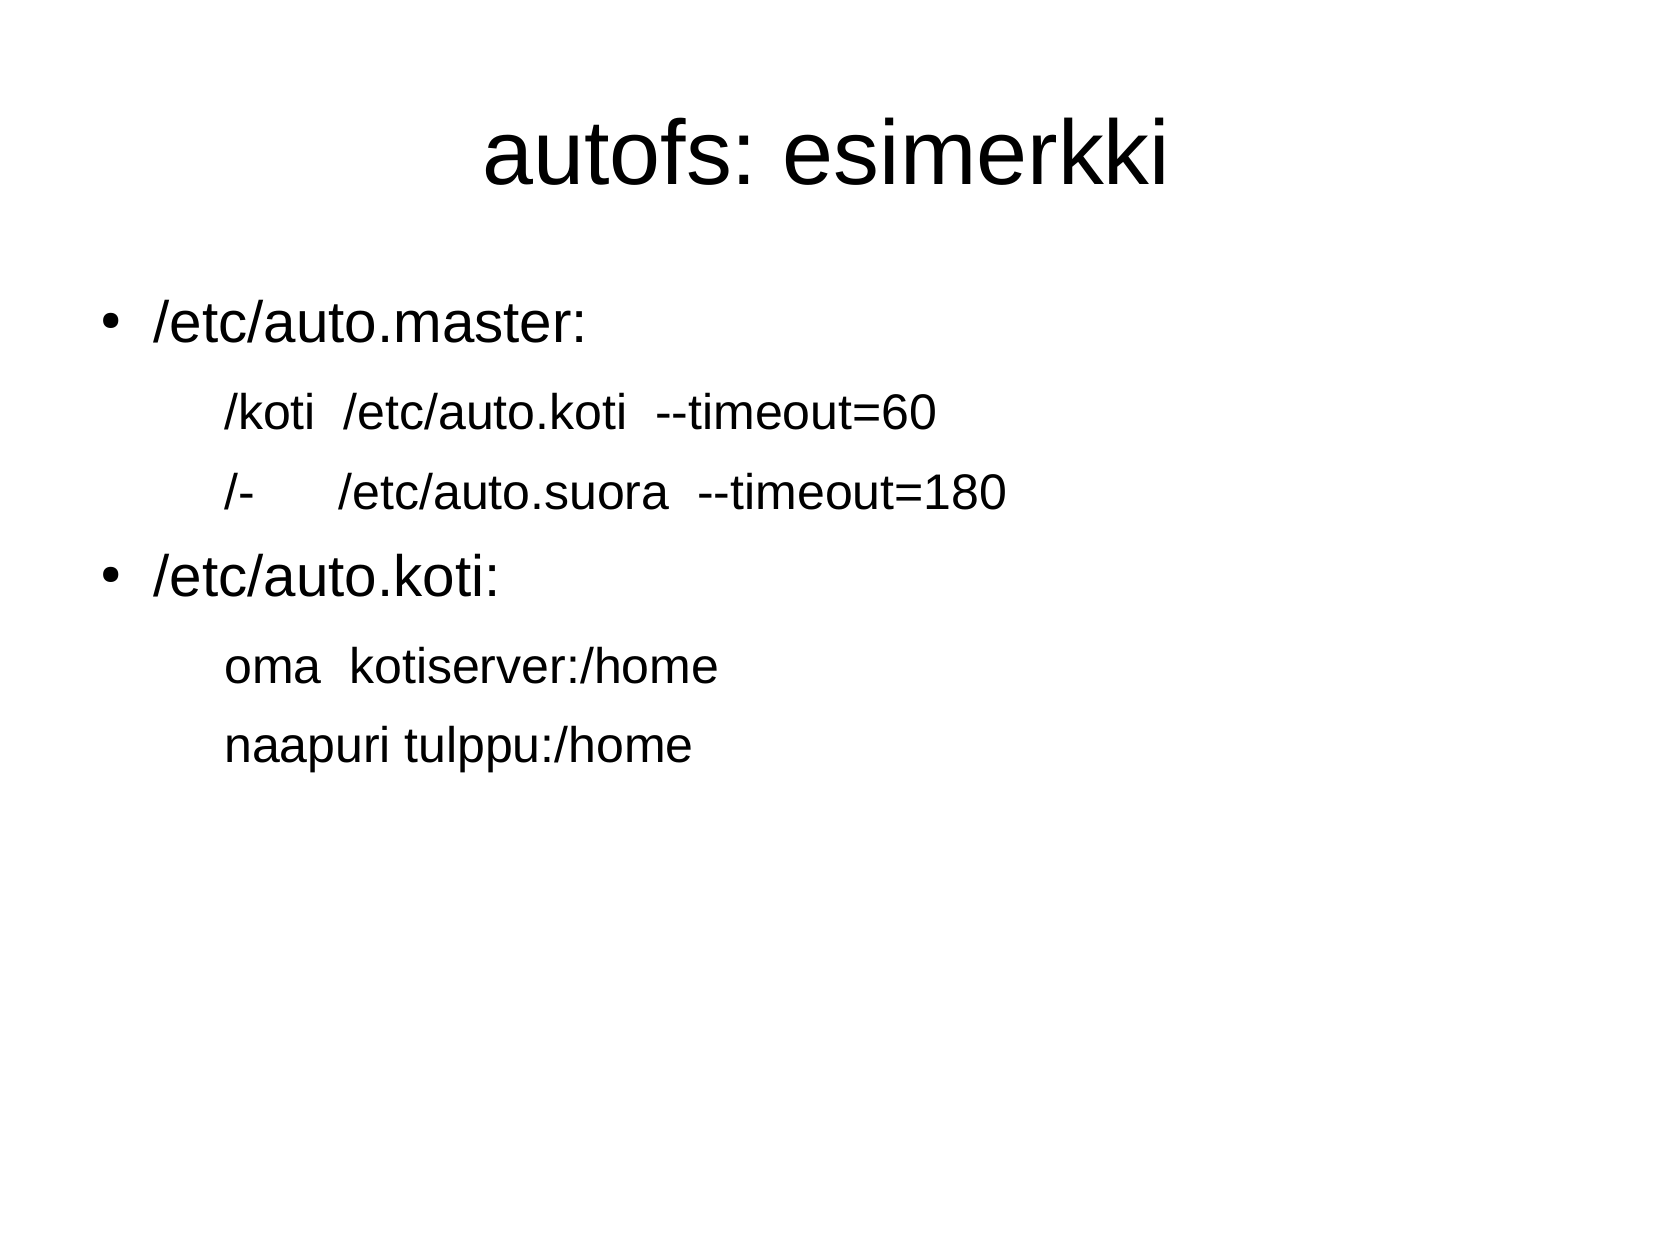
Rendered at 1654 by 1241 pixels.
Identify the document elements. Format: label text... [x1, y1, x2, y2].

list /etc/auto.master: /koti /etc/auto.koti --timeout=60 /- /etc/auto.suora --timeout=180 /etc/auto.koti: oma kotiserver:/home naapuri tulppu:/home [82, 290, 1571, 1010]
title autofs: esimerkki [82, 49, 1571, 257]
